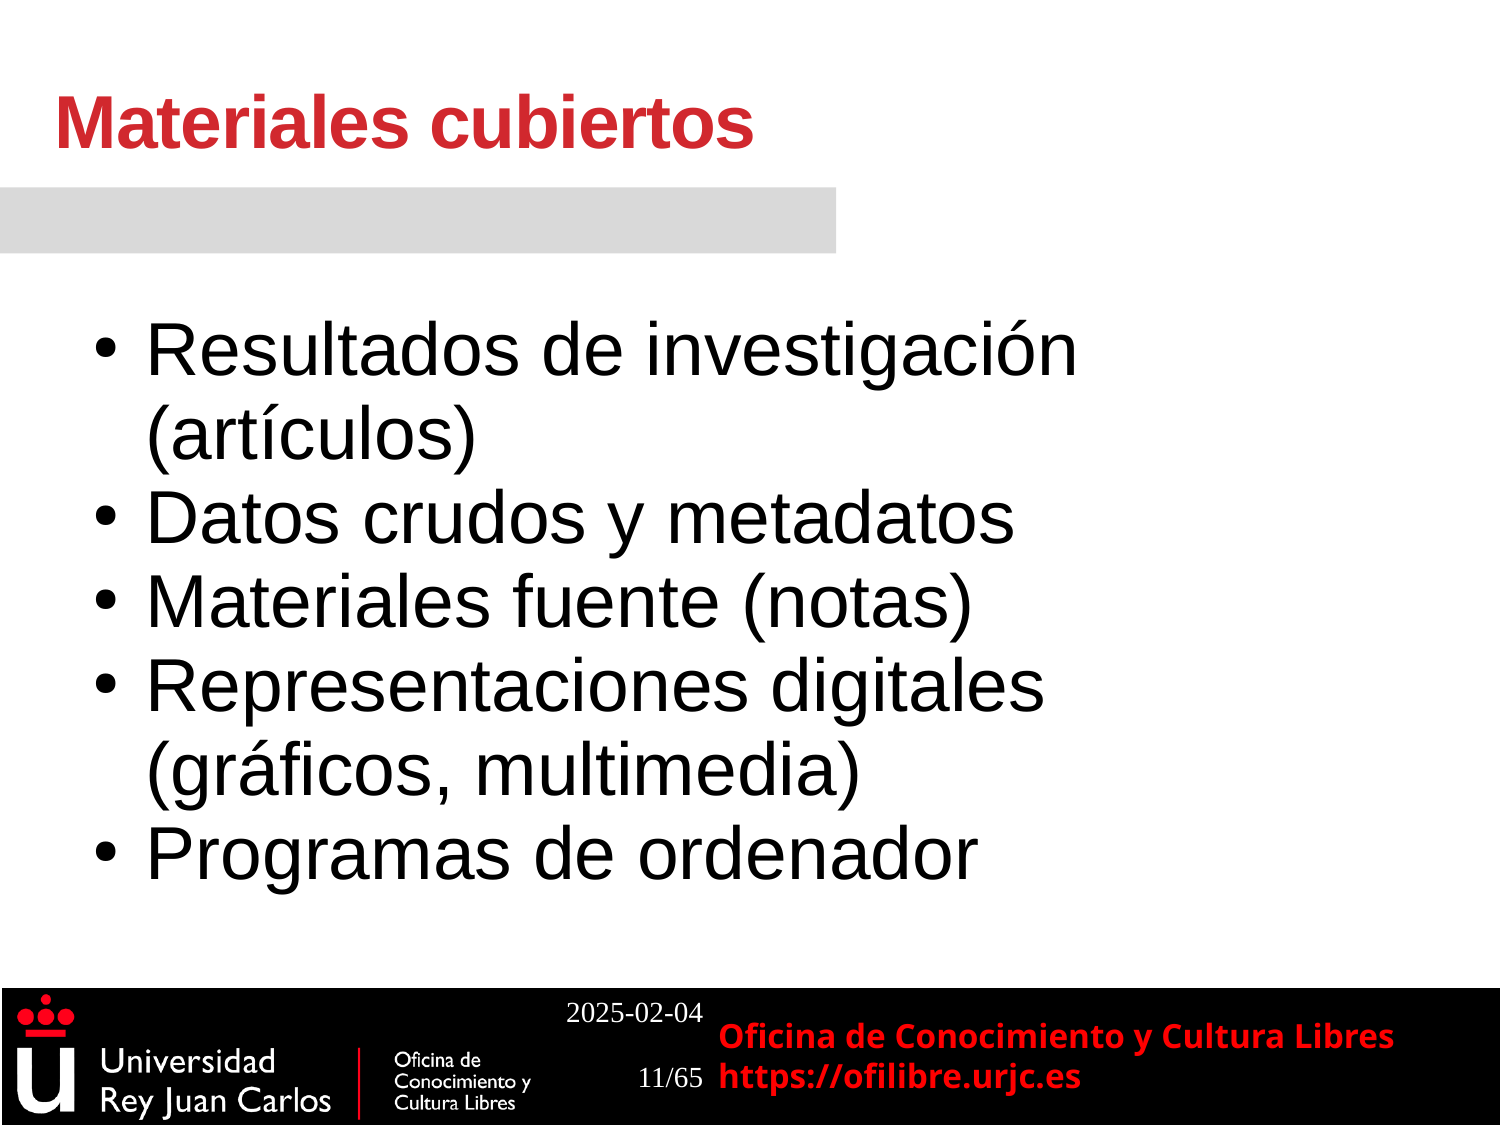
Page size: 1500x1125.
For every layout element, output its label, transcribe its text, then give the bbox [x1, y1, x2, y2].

picture [17, 994, 531, 1120]
text_box Materiales cubiertos [39, 24, 1366, 172]
title [75, 7, 1425, 196]
text_box Resultados de investigación (artículos) Datos crudos y metadatos Materiales fuente (notas) Representaciones digitales (gráficos, multimedia) Programas de ordenador [60, 299, 1254, 903]
